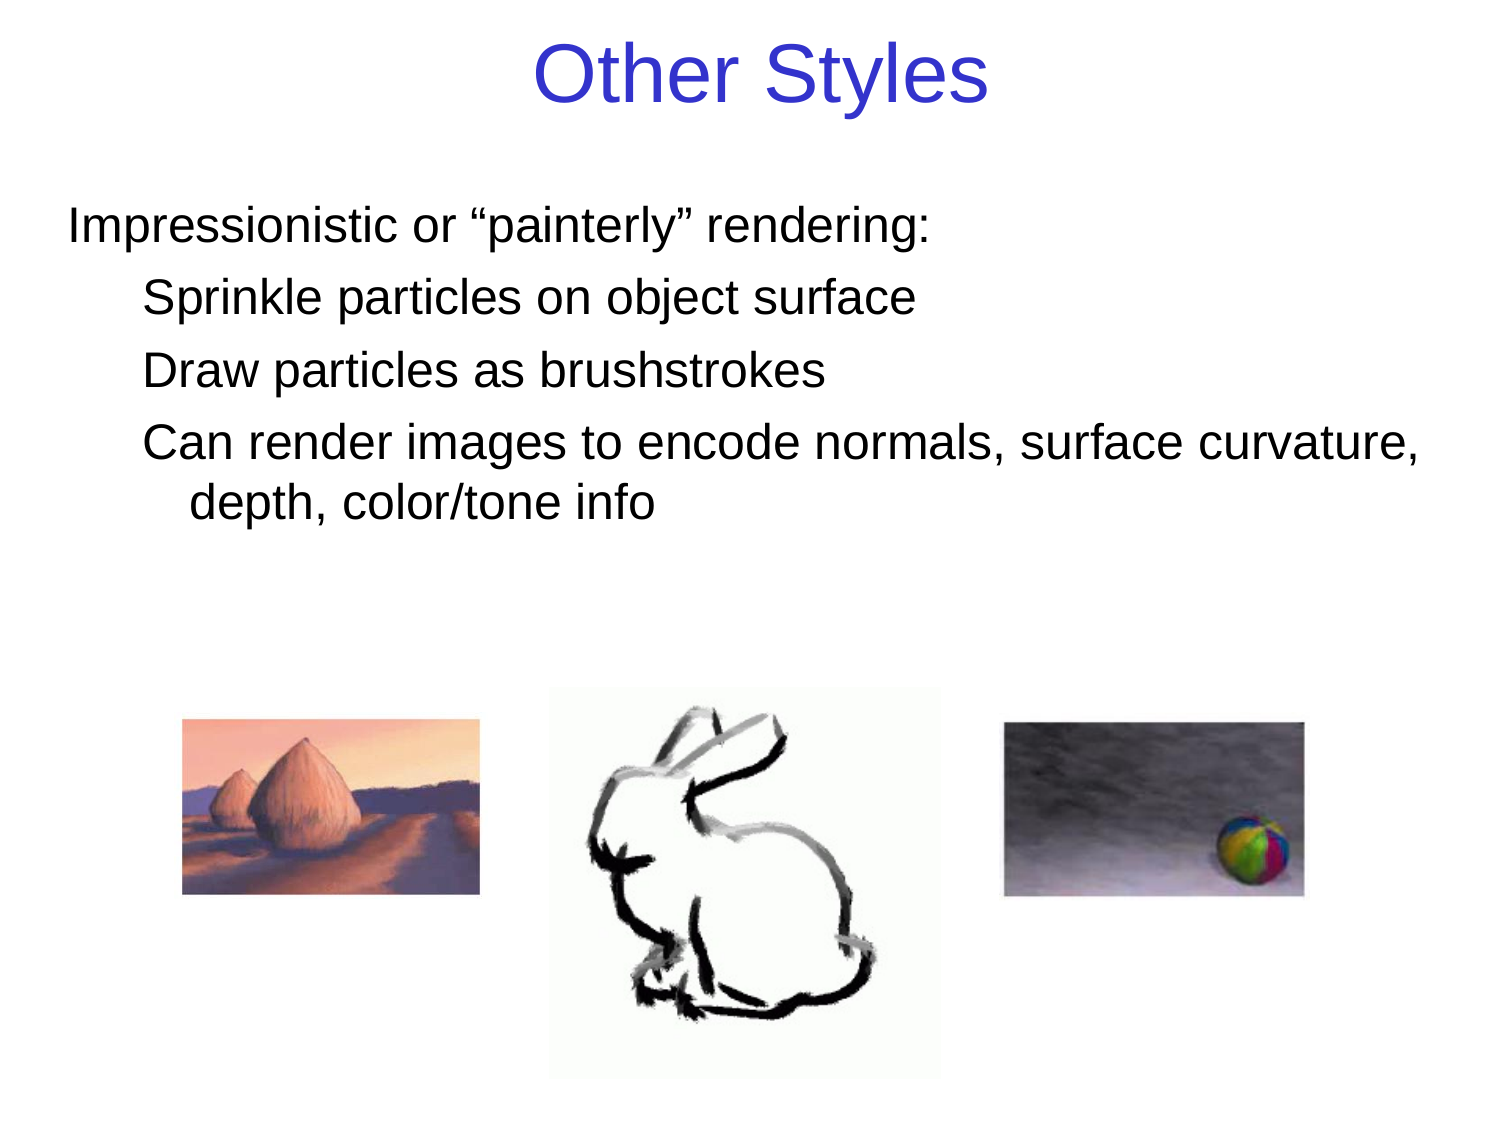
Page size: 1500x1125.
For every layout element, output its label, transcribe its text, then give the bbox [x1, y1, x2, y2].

picture [549, 687, 941, 1079]
title Other Styles [123, 0, 1399, 138]
picture [999, 712, 1310, 907]
list Impressionistic or “painterly” rendering: Sprinkle particles on object surface Draw particles as brushstrokes Can render images to encode normals, surface curvature, depth, color/tone info [53, 184, 1459, 1071]
picture [174, 712, 488, 900]
